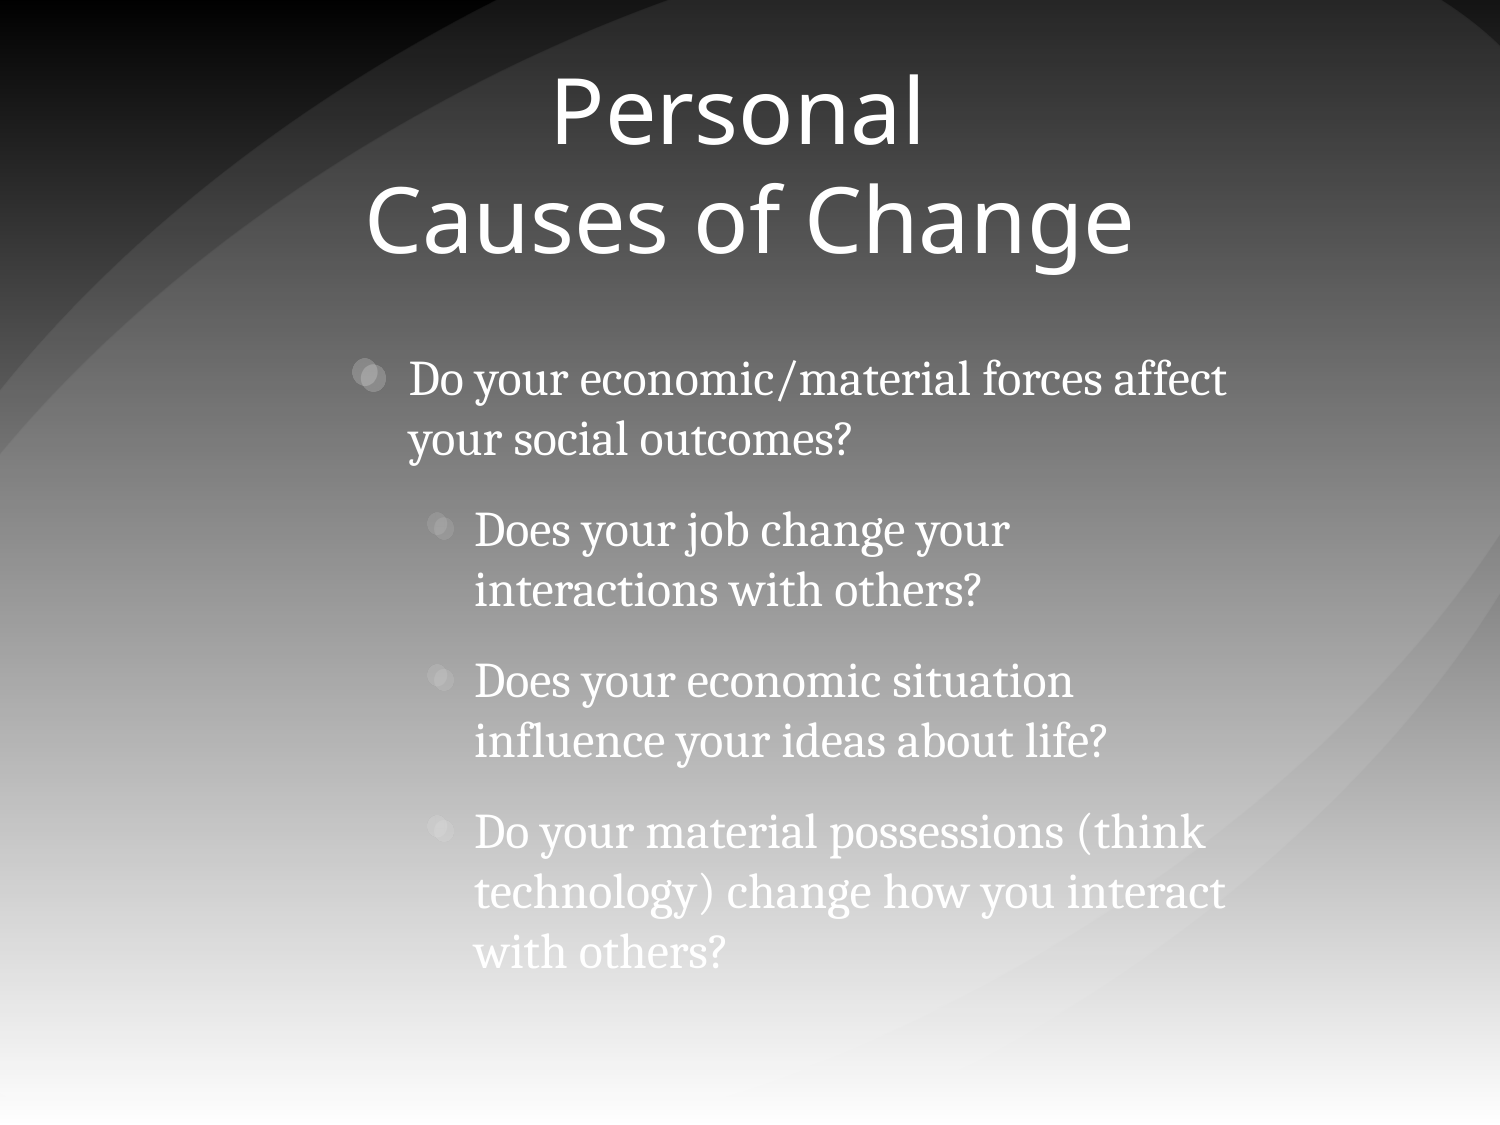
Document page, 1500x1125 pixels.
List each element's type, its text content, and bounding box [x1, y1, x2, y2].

list Do your economic/material forces affect your social outcomes? Does your job change your interactions with others? Does your economic situation influence your ideas about life? Do your material possessions (think technology) change how you interact with others? [337, 337, 1250, 1063]
picture [0, 0, 1500, 1125]
title Personal Causes of Change [283, 45, 1216, 288]
